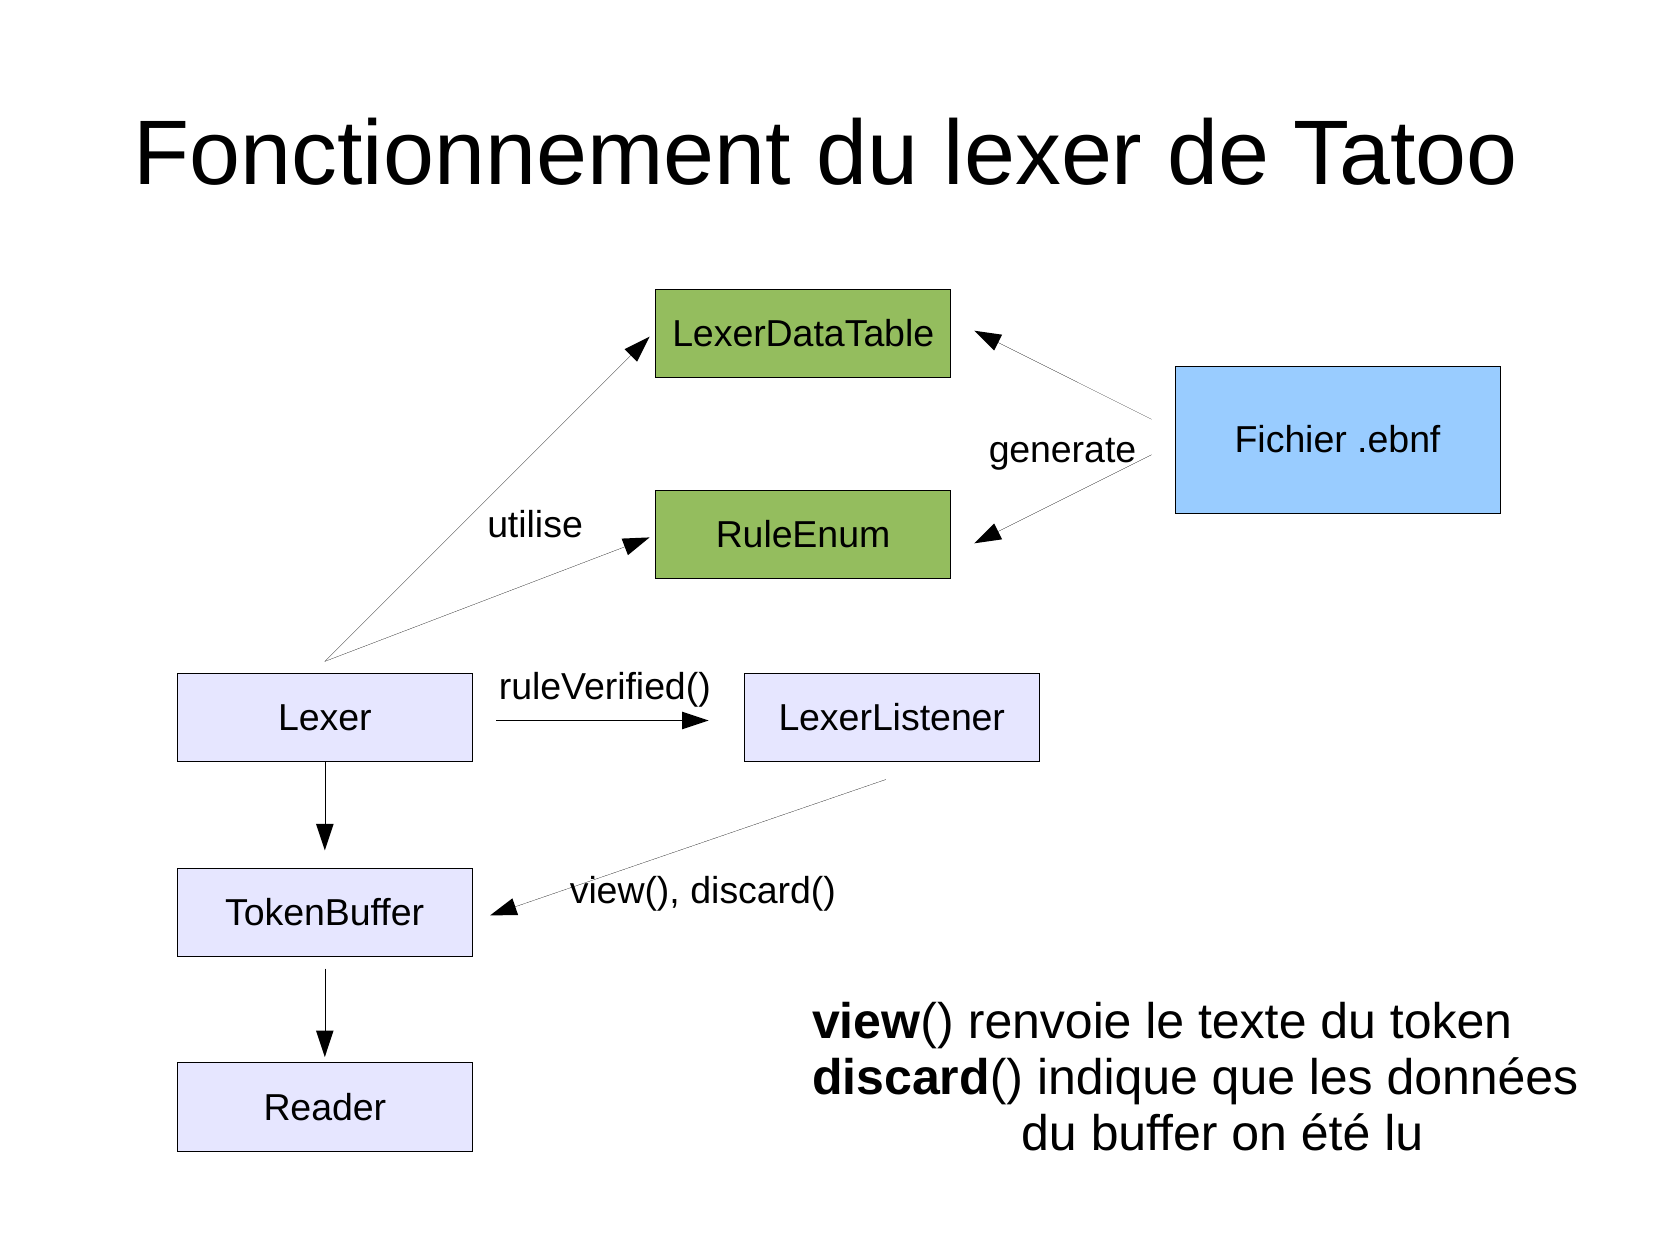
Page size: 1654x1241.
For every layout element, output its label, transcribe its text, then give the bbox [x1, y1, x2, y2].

text_box view(), discard() [555, 862, 852, 920]
text_box TokenBuffer [177, 868, 473, 957]
text_box Reader [177, 1062, 473, 1152]
text_box view() renvoie le texte du token discard() indique que les données du buffer on été lu [797, 986, 1595, 1169]
text_box RuleEnum [655, 490, 951, 579]
text_box LexerListener [744, 673, 1040, 762]
text_box Fichier .ebnf [1175, 366, 1501, 514]
title Fonctionnement du lexer de Tatoo [82, 49, 1571, 257]
text_box generate [973, 421, 1152, 479]
text_box LexerDataTable [655, 289, 951, 378]
text_box ruleVerified() [484, 657, 729, 715]
text_box Lexer [177, 673, 473, 762]
text_box utilise [472, 496, 598, 553]
